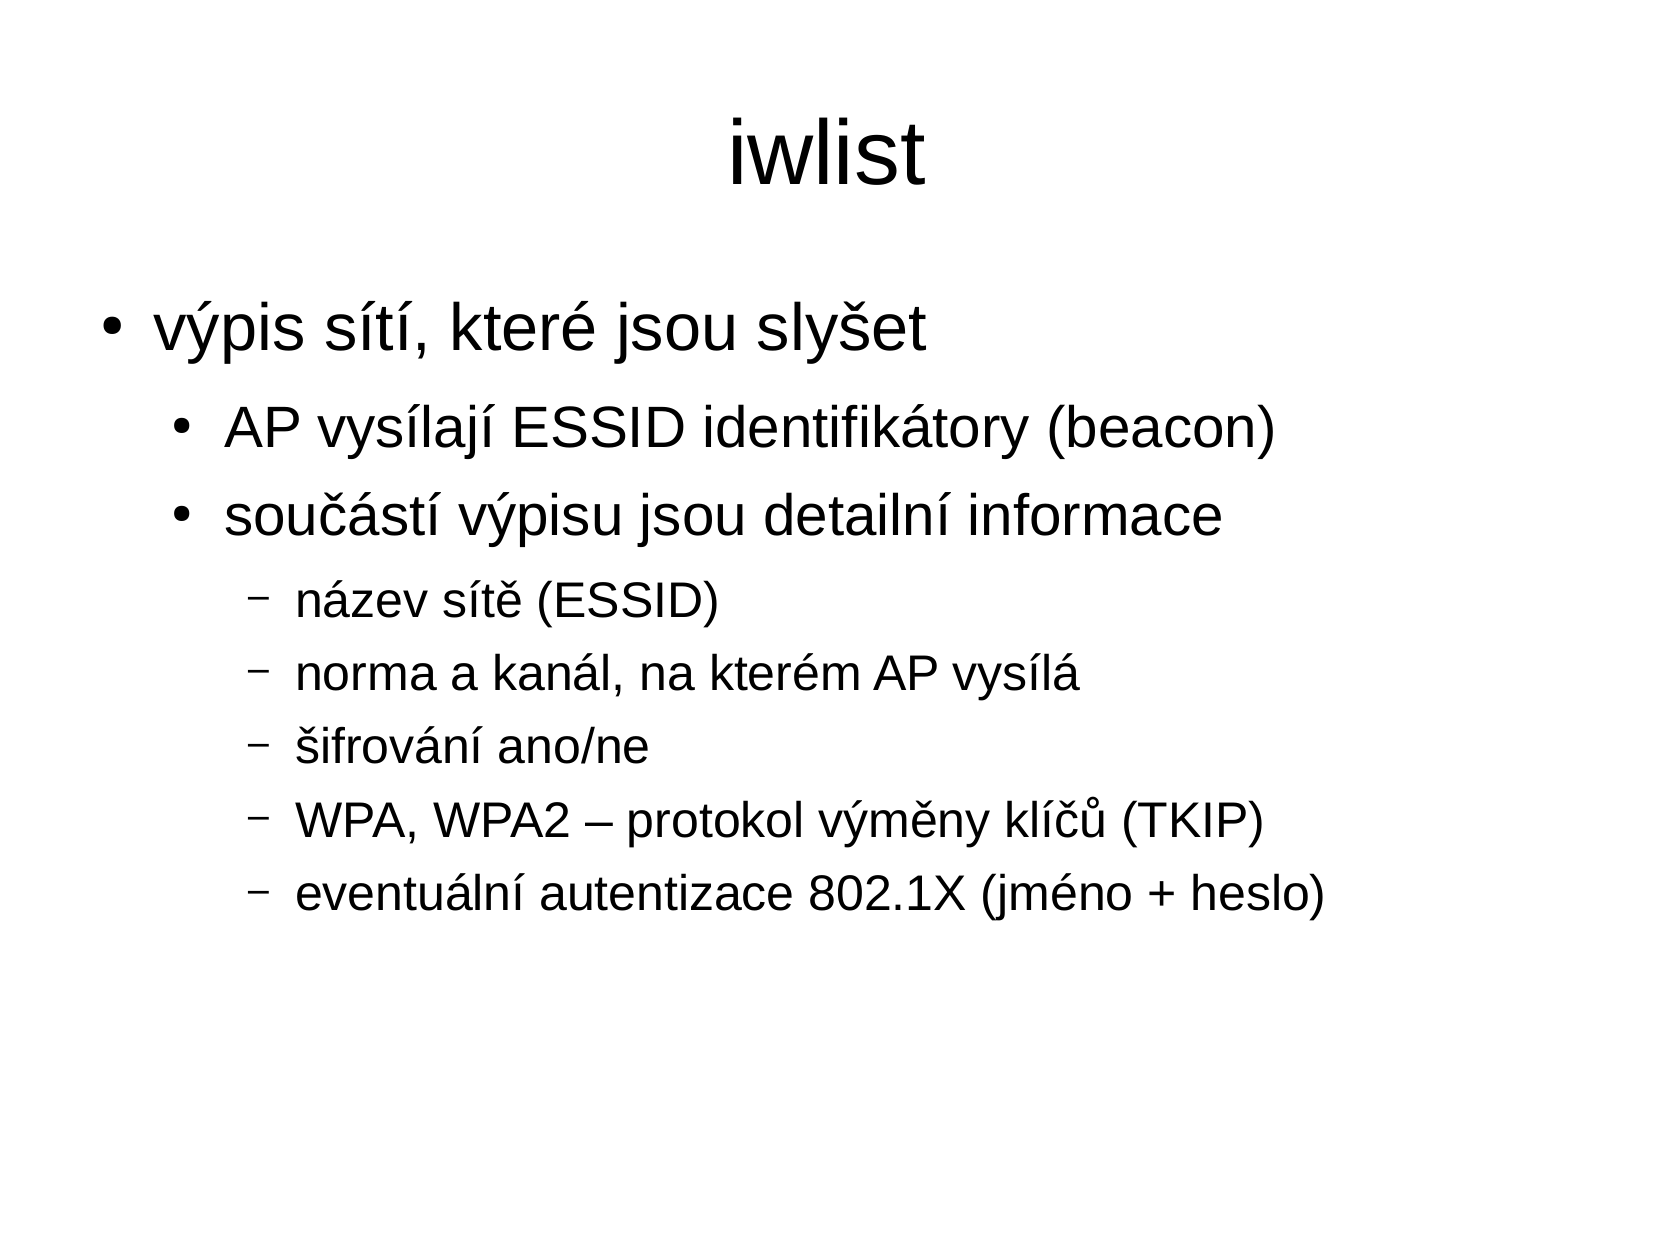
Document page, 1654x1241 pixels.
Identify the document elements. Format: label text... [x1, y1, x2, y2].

list výpis sítí, které jsou slyšet AP vysílají ESSID identifikátory (beacon) součástí výpisu jsou detailní informace název sítě (ESSID) norma a kanál, na kterém AP vysílá šifrování ano/ne WPA, WPA2 – protokol výměny klíčů (TKIP) eventuální autentizace 802.1X (jméno + heslo) [82, 290, 1571, 1109]
title iwlist [82, 49, 1571, 257]
